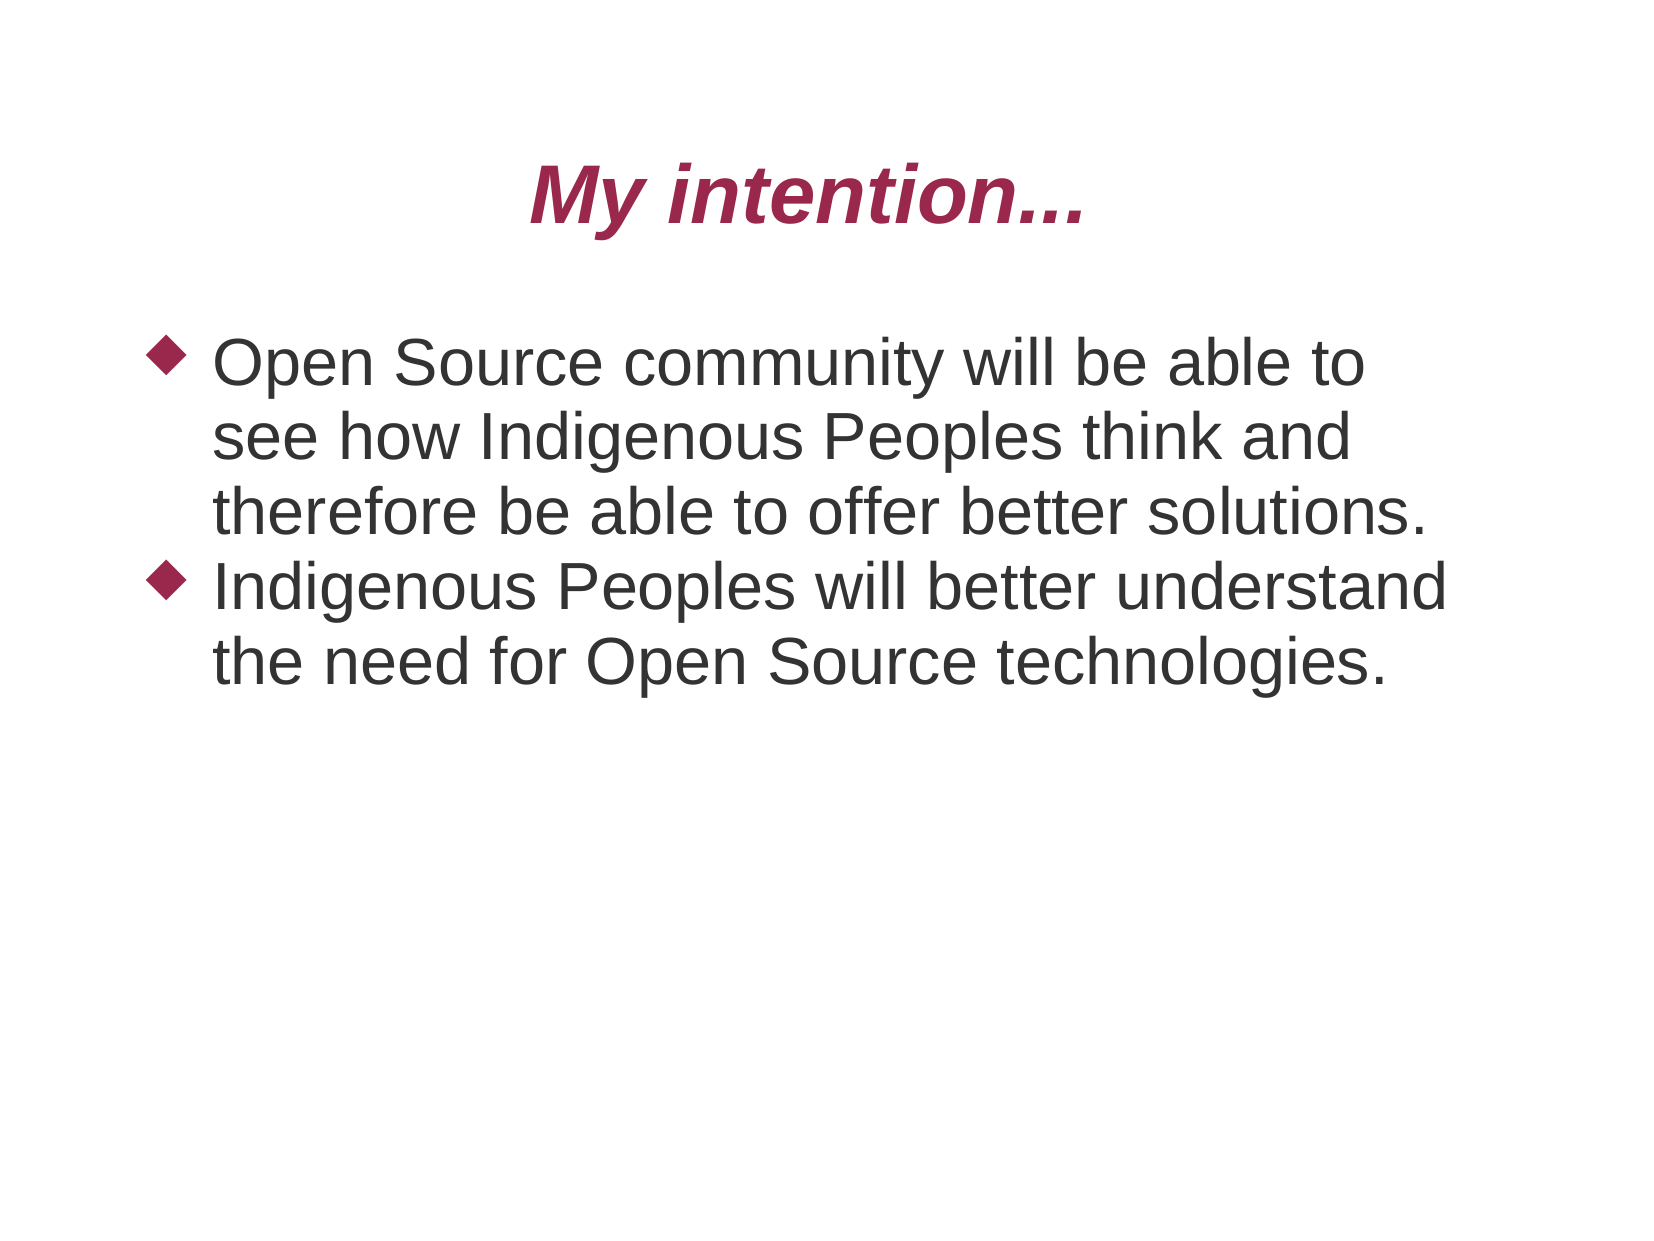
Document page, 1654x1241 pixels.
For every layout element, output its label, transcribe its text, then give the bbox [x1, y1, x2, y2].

title My intention... [82, 90, 1536, 298]
list Open Source community will be able to see how Indigenous Peoples think and therefore be able to offer better solutions. Indigenous Peoples will better understand the need for Open Source technologies. [129, 324, 1489, 975]
